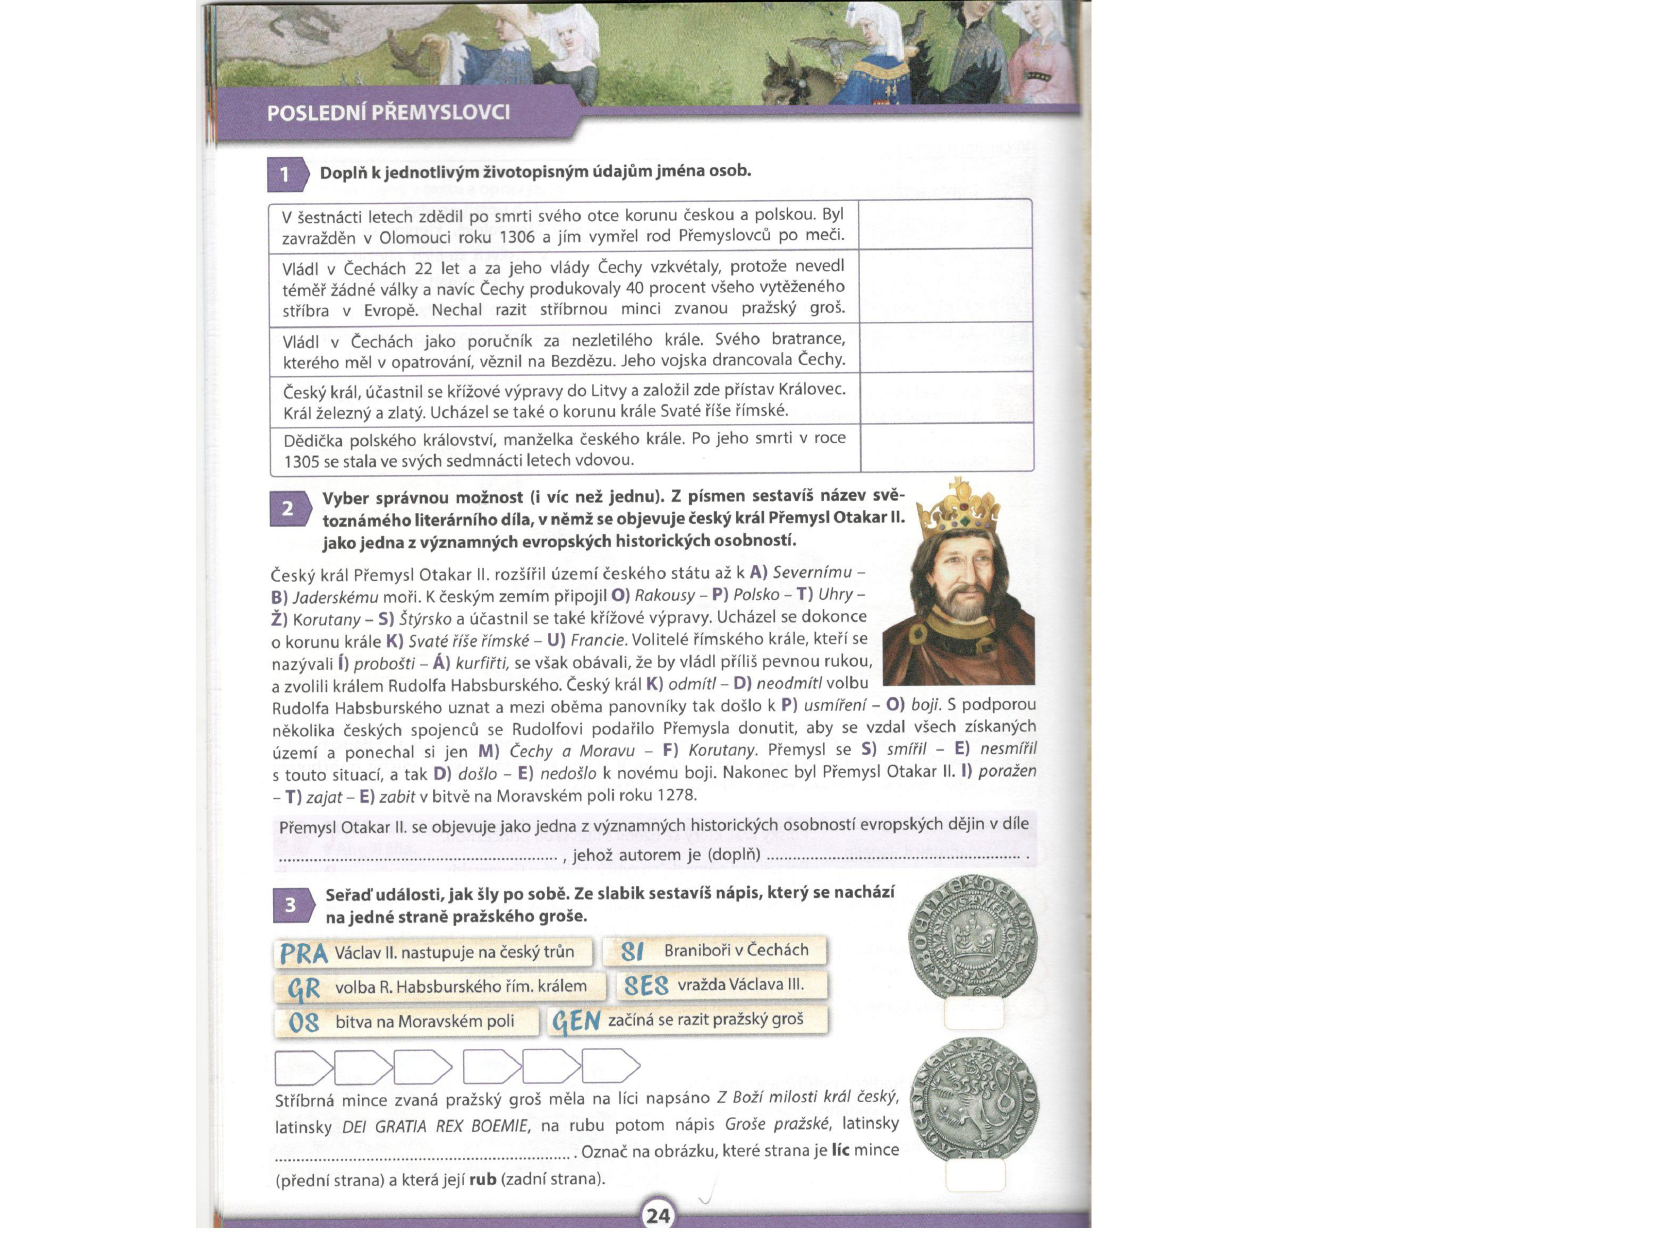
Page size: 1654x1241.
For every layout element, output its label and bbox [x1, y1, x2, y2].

picture [196, 0, 1099, 1241]
